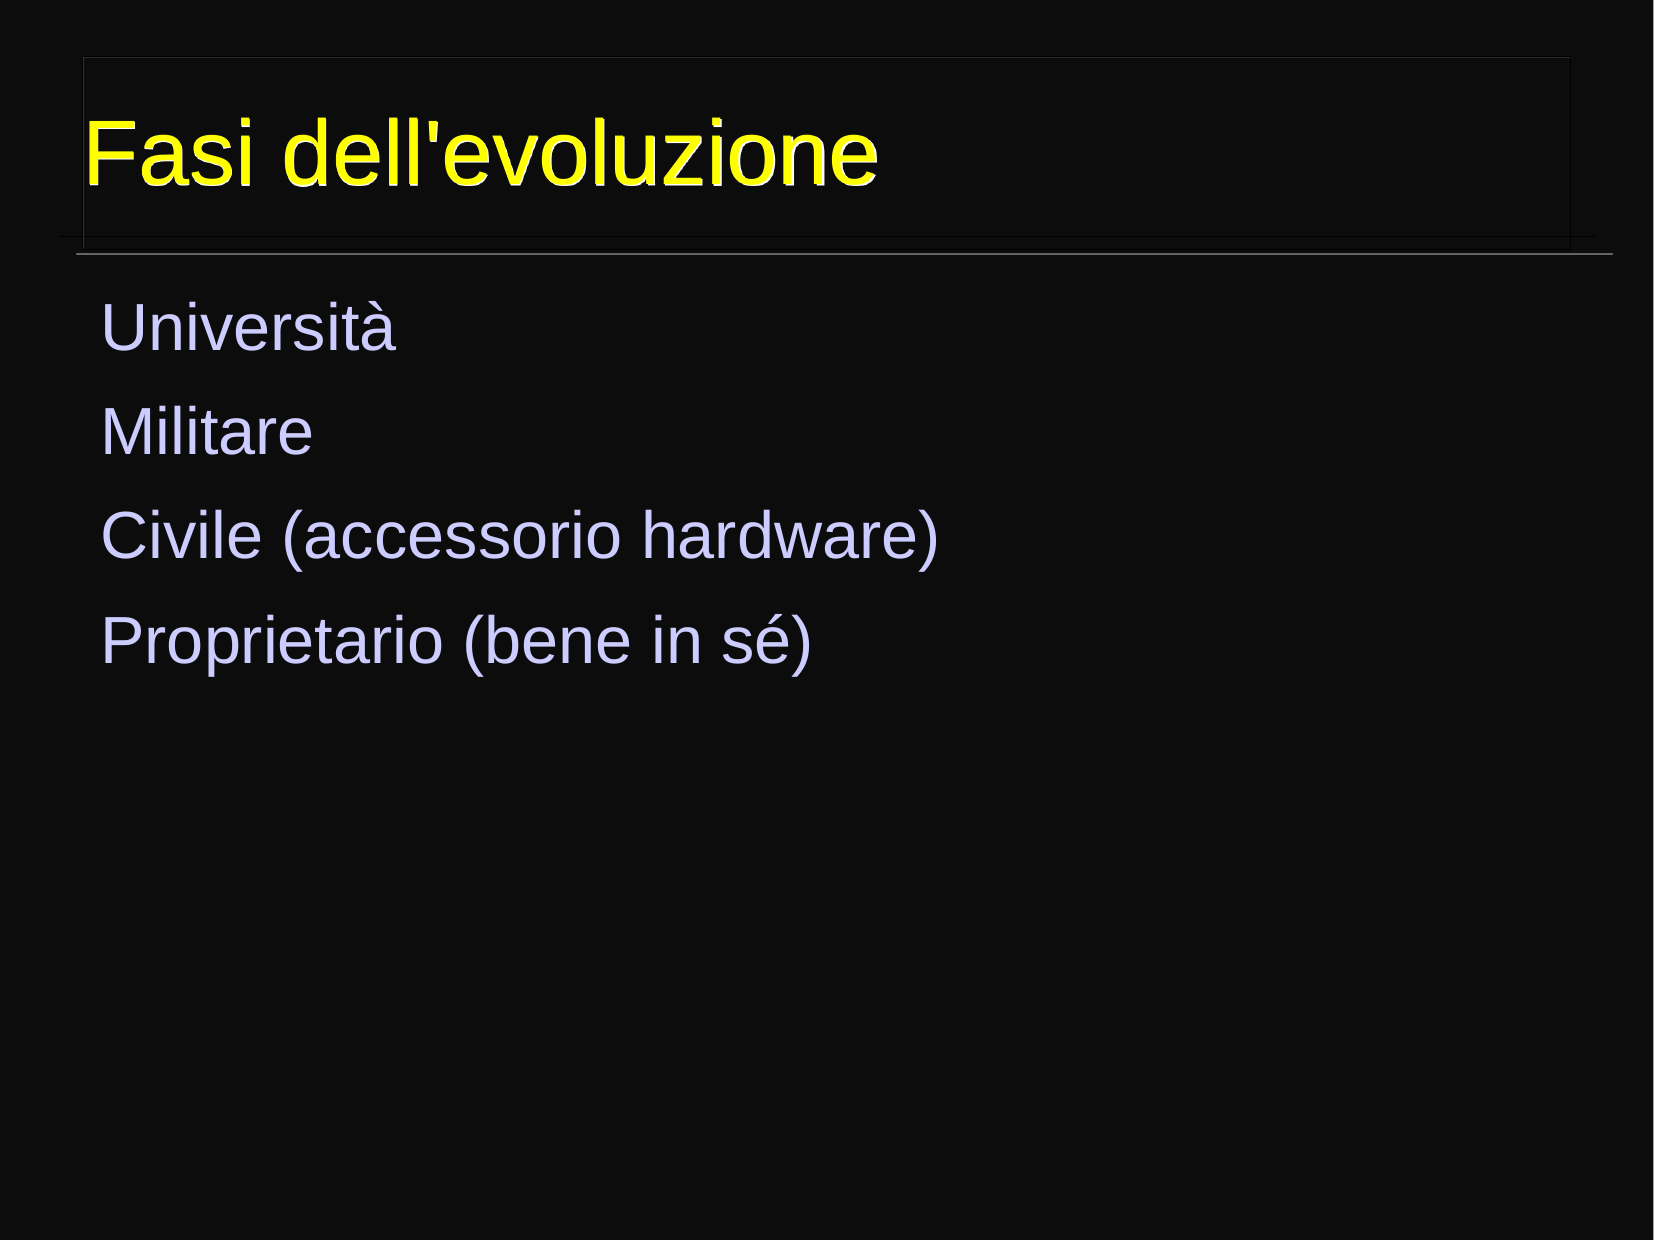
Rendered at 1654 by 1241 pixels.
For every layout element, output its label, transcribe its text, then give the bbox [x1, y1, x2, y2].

title Fasi dell'evoluzione [82, 56, 1571, 250]
list Università Militare Civile (accessorio hardware) Proprietario (bene in sé) [82, 290, 1571, 1094]
